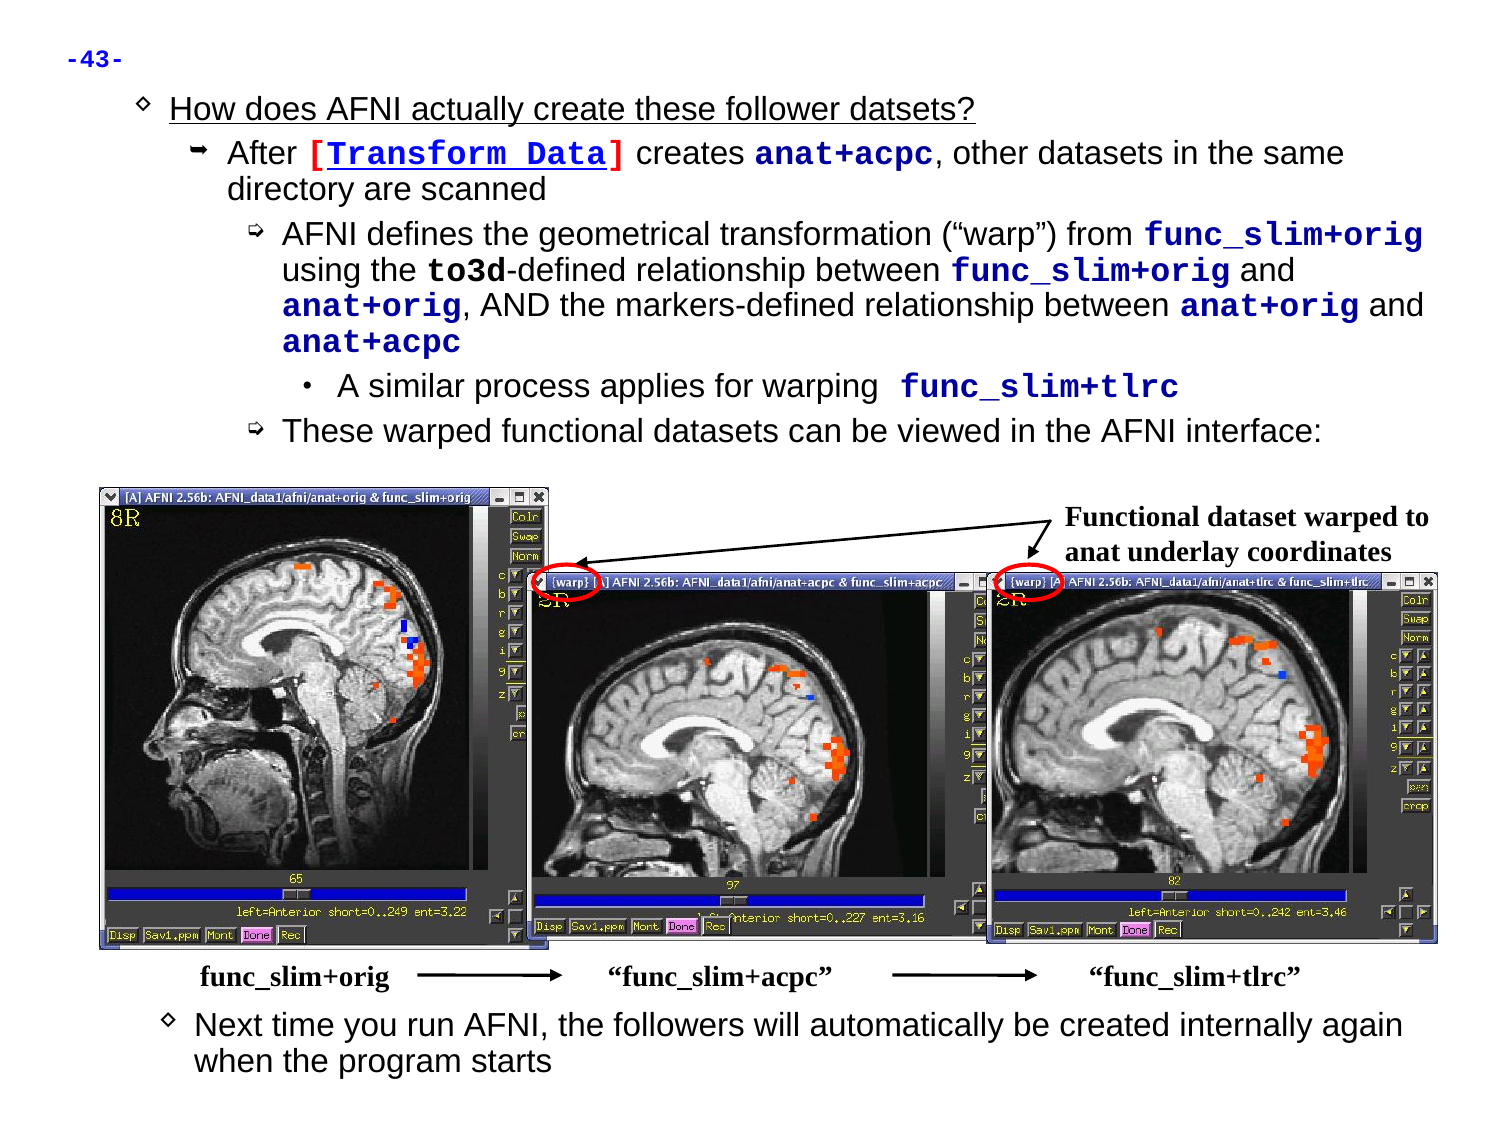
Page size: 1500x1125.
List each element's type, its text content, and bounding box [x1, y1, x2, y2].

text_box Functional dataset warped to anat underlay coordinates [1049, 490, 1476, 576]
text_box “func_slim+acpc” [552, 949, 888, 999]
text_box Next time you run AFNI, the followers will automatically be created internally again when the program starts [87, 999, 1438, 1088]
text_box func_slim+orig [127, 949, 463, 999]
text_box How does AFNI actually create these follower datsets? After [Transform Data] creates anat+acpc, other datasets in the same directory are scanned AFNI defines the geometrical transformation (“warp”) from func_slim+orig using the to3d-defined relationship between func_slim+orig and anat+orig, AND the markers-defined relationship between anat+orig and anat+acpc A similar process applies for warping func_slim+tlrc These warped functional datasets can be viewed in the AFNI interface: [62, 87, 1463, 500]
picture [99, 500, 1438, 951]
picture [536, 570, 597, 597]
text_box “func_slim+tlrc” [1027, 949, 1363, 999]
picture [998, 572, 1060, 597]
